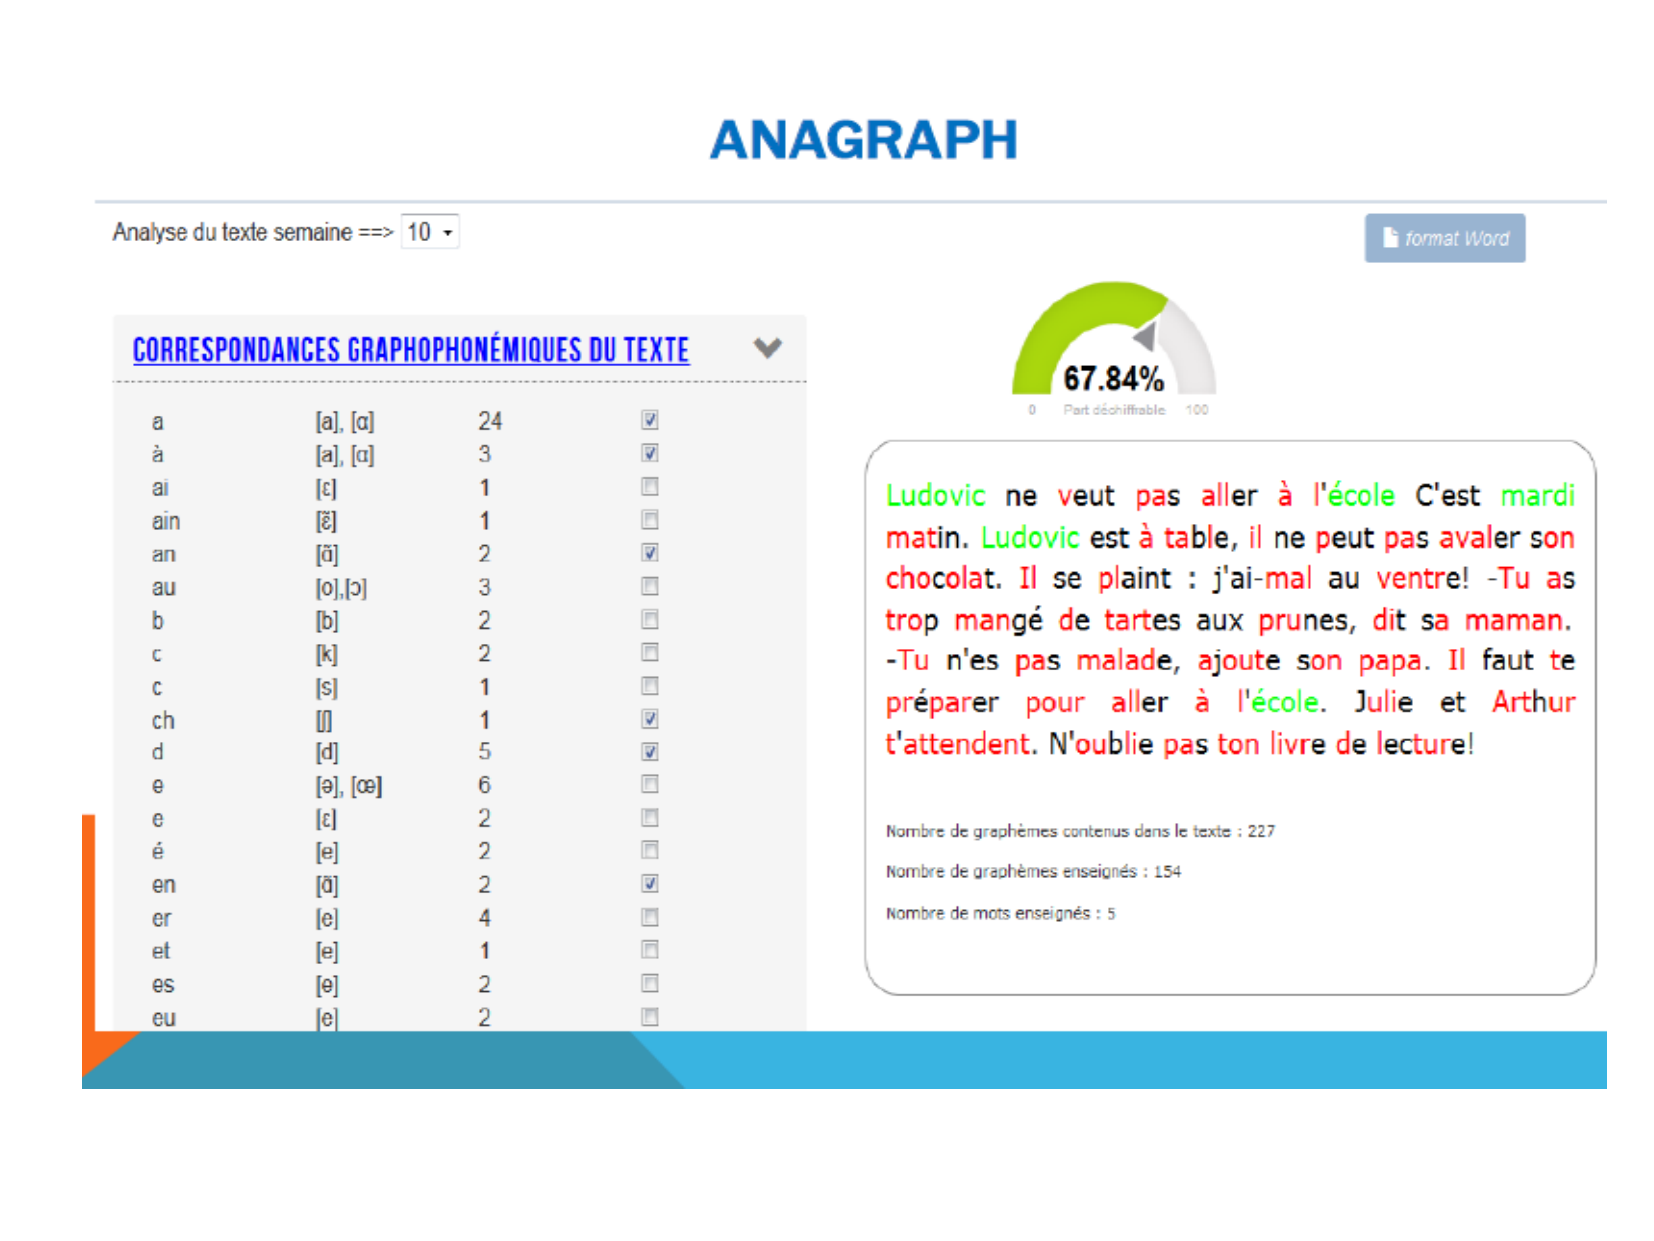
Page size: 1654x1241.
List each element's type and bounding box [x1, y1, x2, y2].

picture [82, 94, 1607, 1089]
